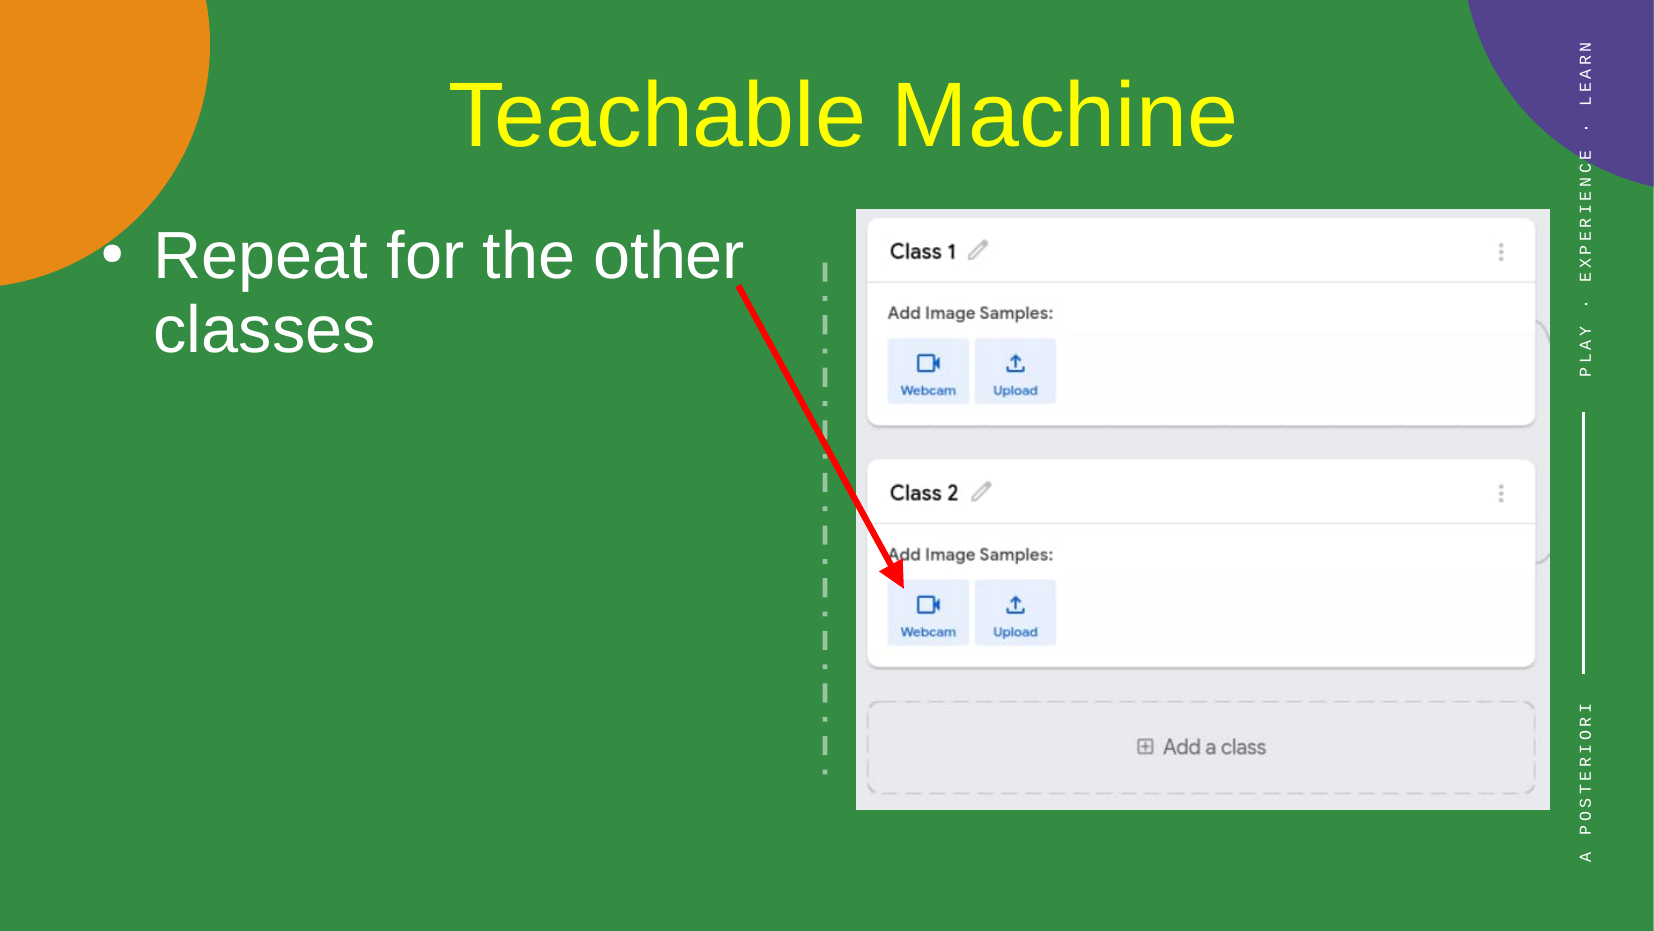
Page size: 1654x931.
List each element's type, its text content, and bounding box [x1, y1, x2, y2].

list Repeat for the other classes [82, 217, 788, 758]
picture [856, 209, 1550, 810]
title Teachable Machine [187, 37, 1501, 193]
